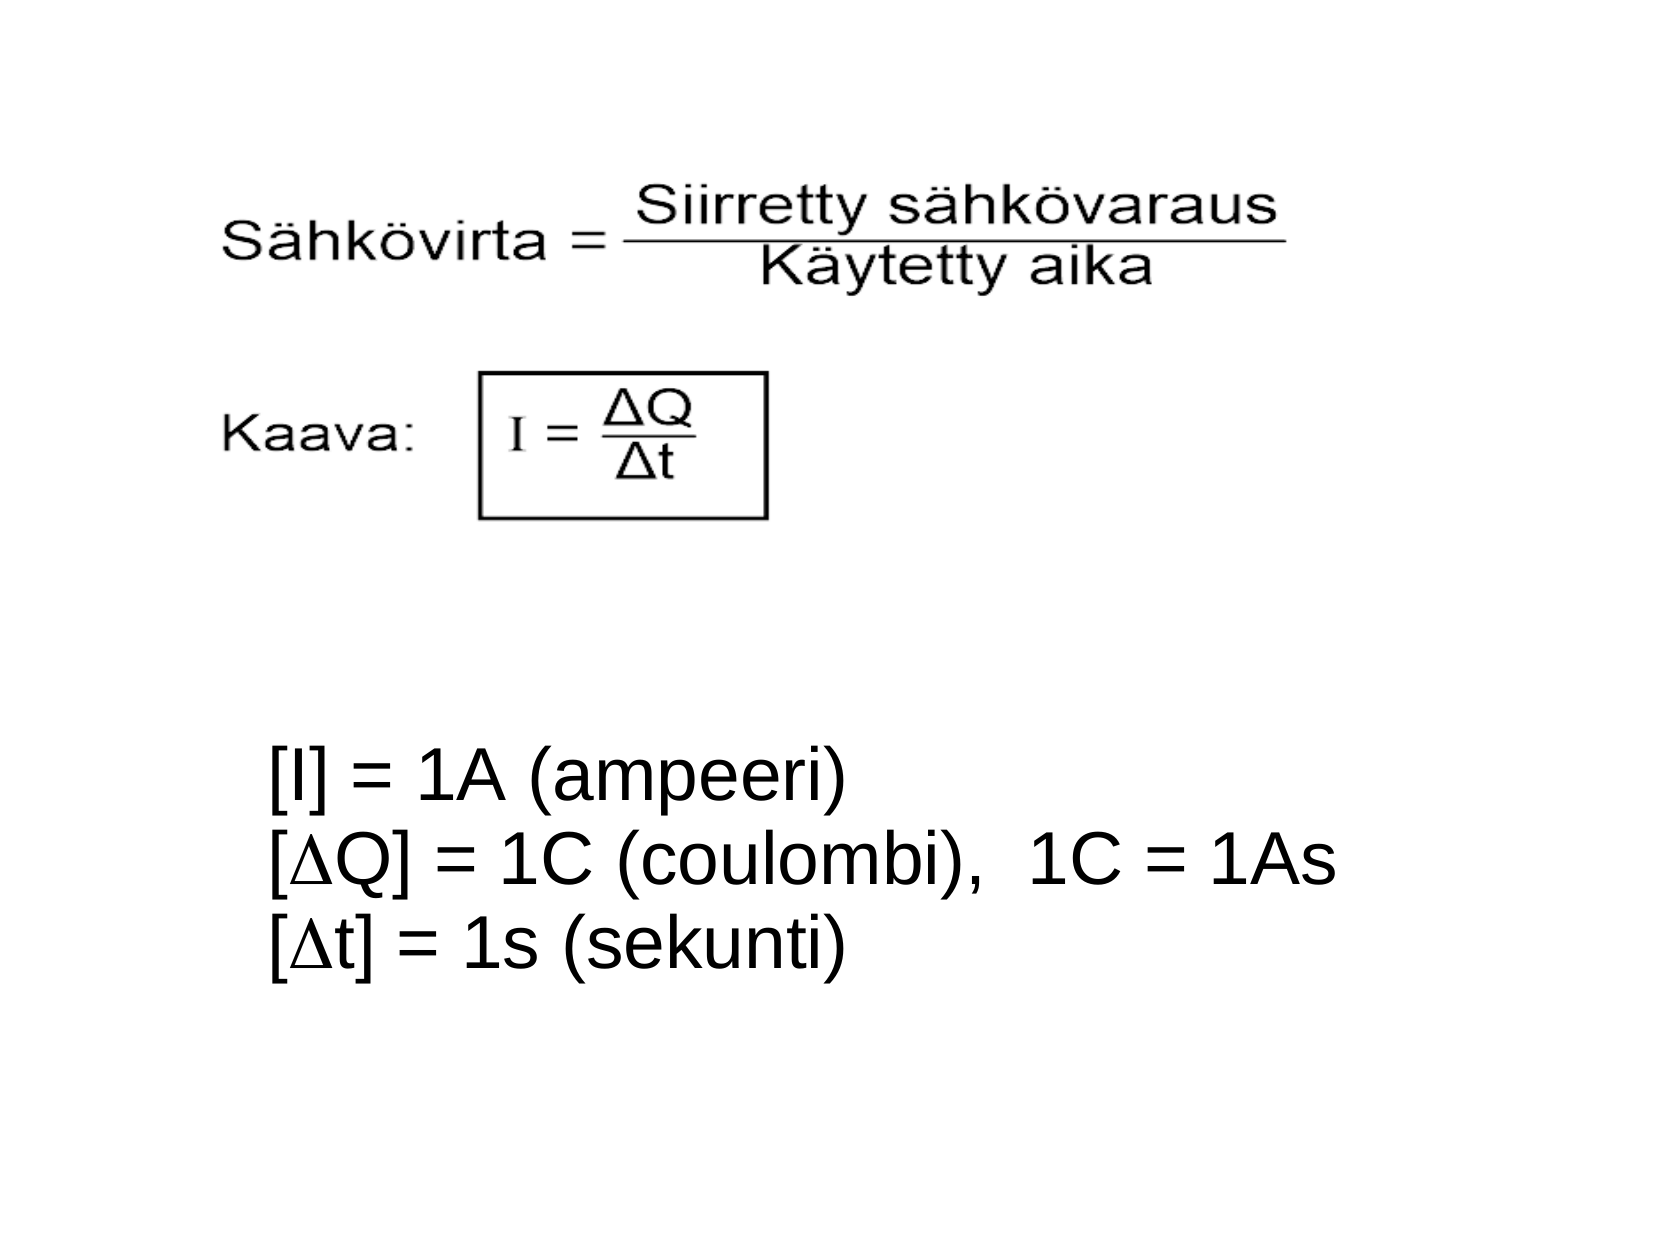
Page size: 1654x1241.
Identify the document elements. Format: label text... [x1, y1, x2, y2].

text_box [I] = 1A (ampeeri) [Q] = 1C (coulombi), 1C = 1As [t] = 1s (sekunti) [253, 721, 1453, 1241]
picture [165, 129, 1400, 591]
